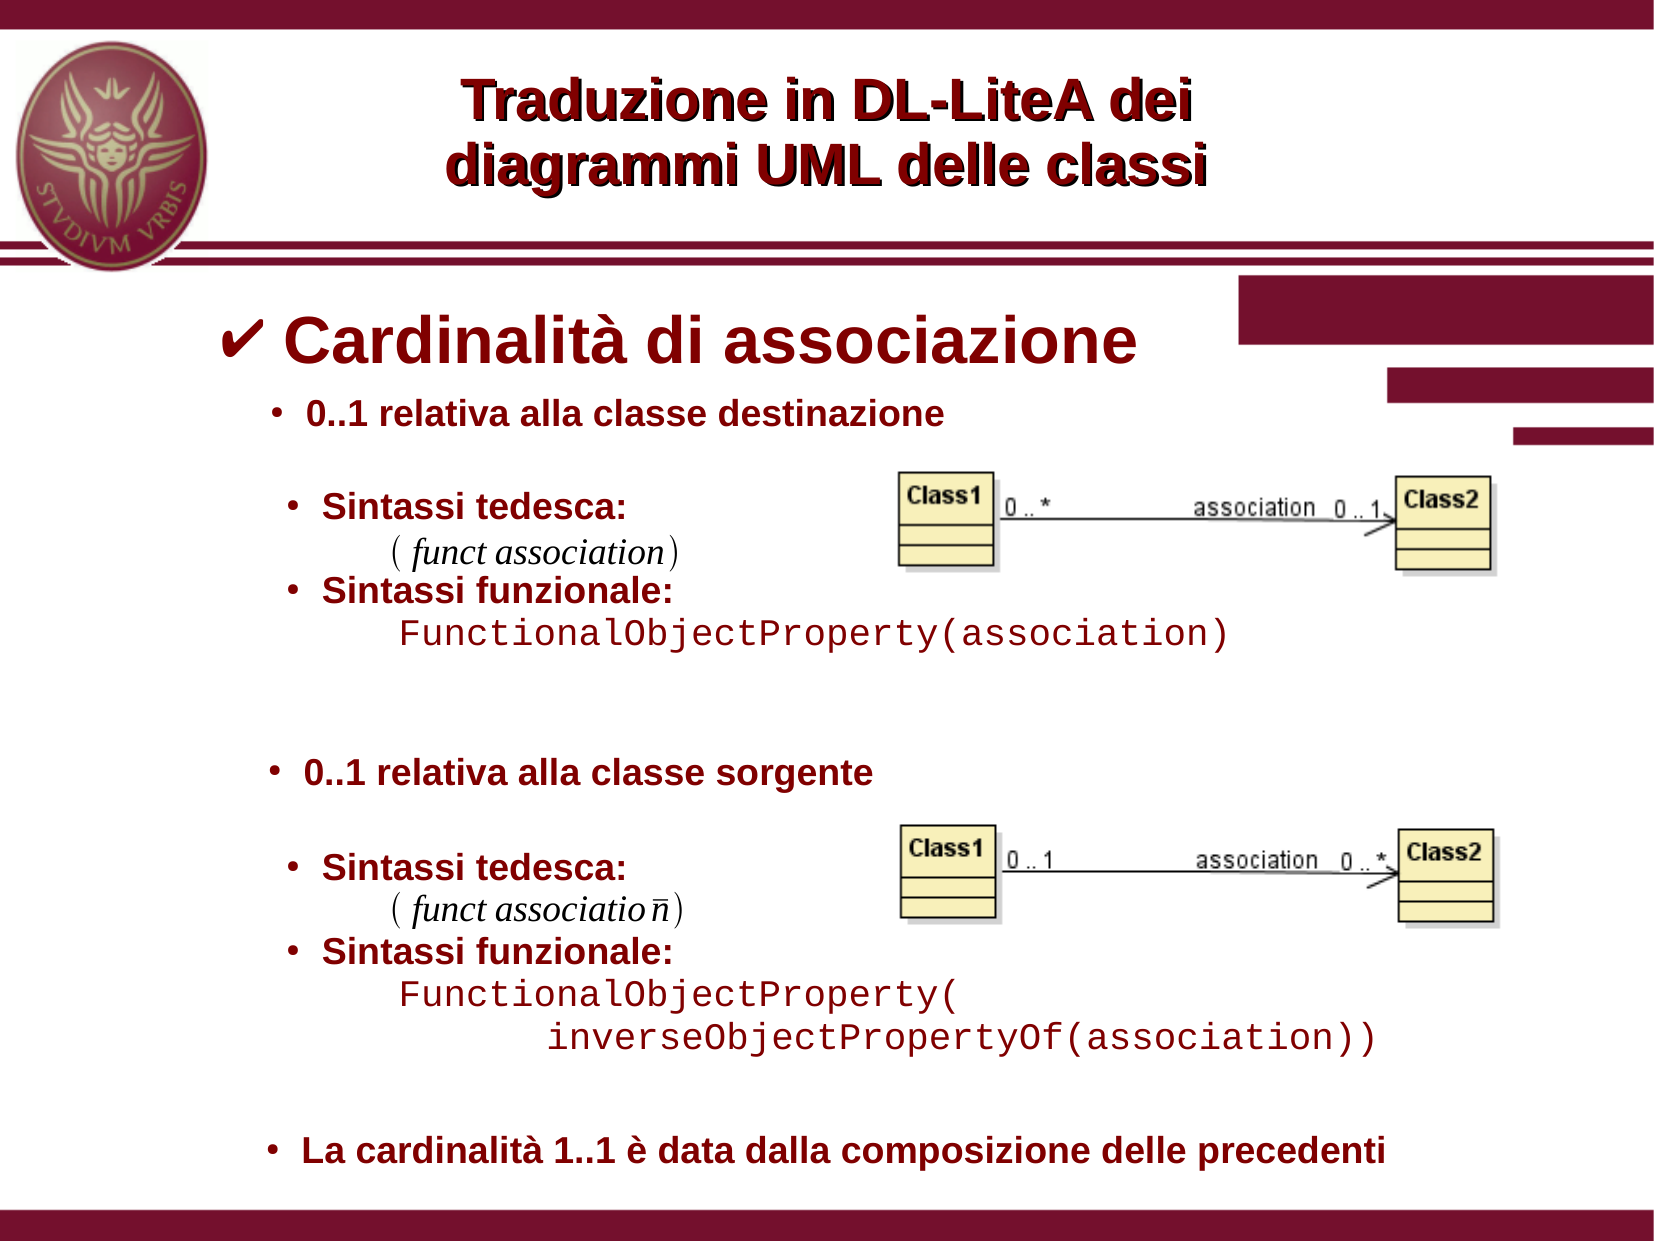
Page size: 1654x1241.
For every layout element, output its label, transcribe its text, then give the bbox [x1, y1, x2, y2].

text_box 0..1 relativa alla classe sorgente [217, 743, 890, 801]
picture [885, 456, 1513, 591]
text_box 0..1 relativa alla classe destinazione [220, 384, 961, 442]
text_box Traduzione in DL-LiteA dei diagrammi UML delle classi [295, 59, 1359, 204]
text_box Sintassi tedesca: Sintassi funzionale: FunctionalObjectProperty( inverseObjectPropertyOf(association)) [236, 797, 1654, 1111]
chart [383, 531, 686, 575]
picture [0, 0, 1654, 1241]
text_box Cardinalità di associazione [206, 295, 1270, 385]
text_box La cardinalità 1..1 è data dalla composizione delle precedenti [215, 1122, 1403, 1179]
text_box Sintassi tedesca: Sintassi funzionale: FunctionalObjectProperty(association) [236, 436, 1654, 707]
